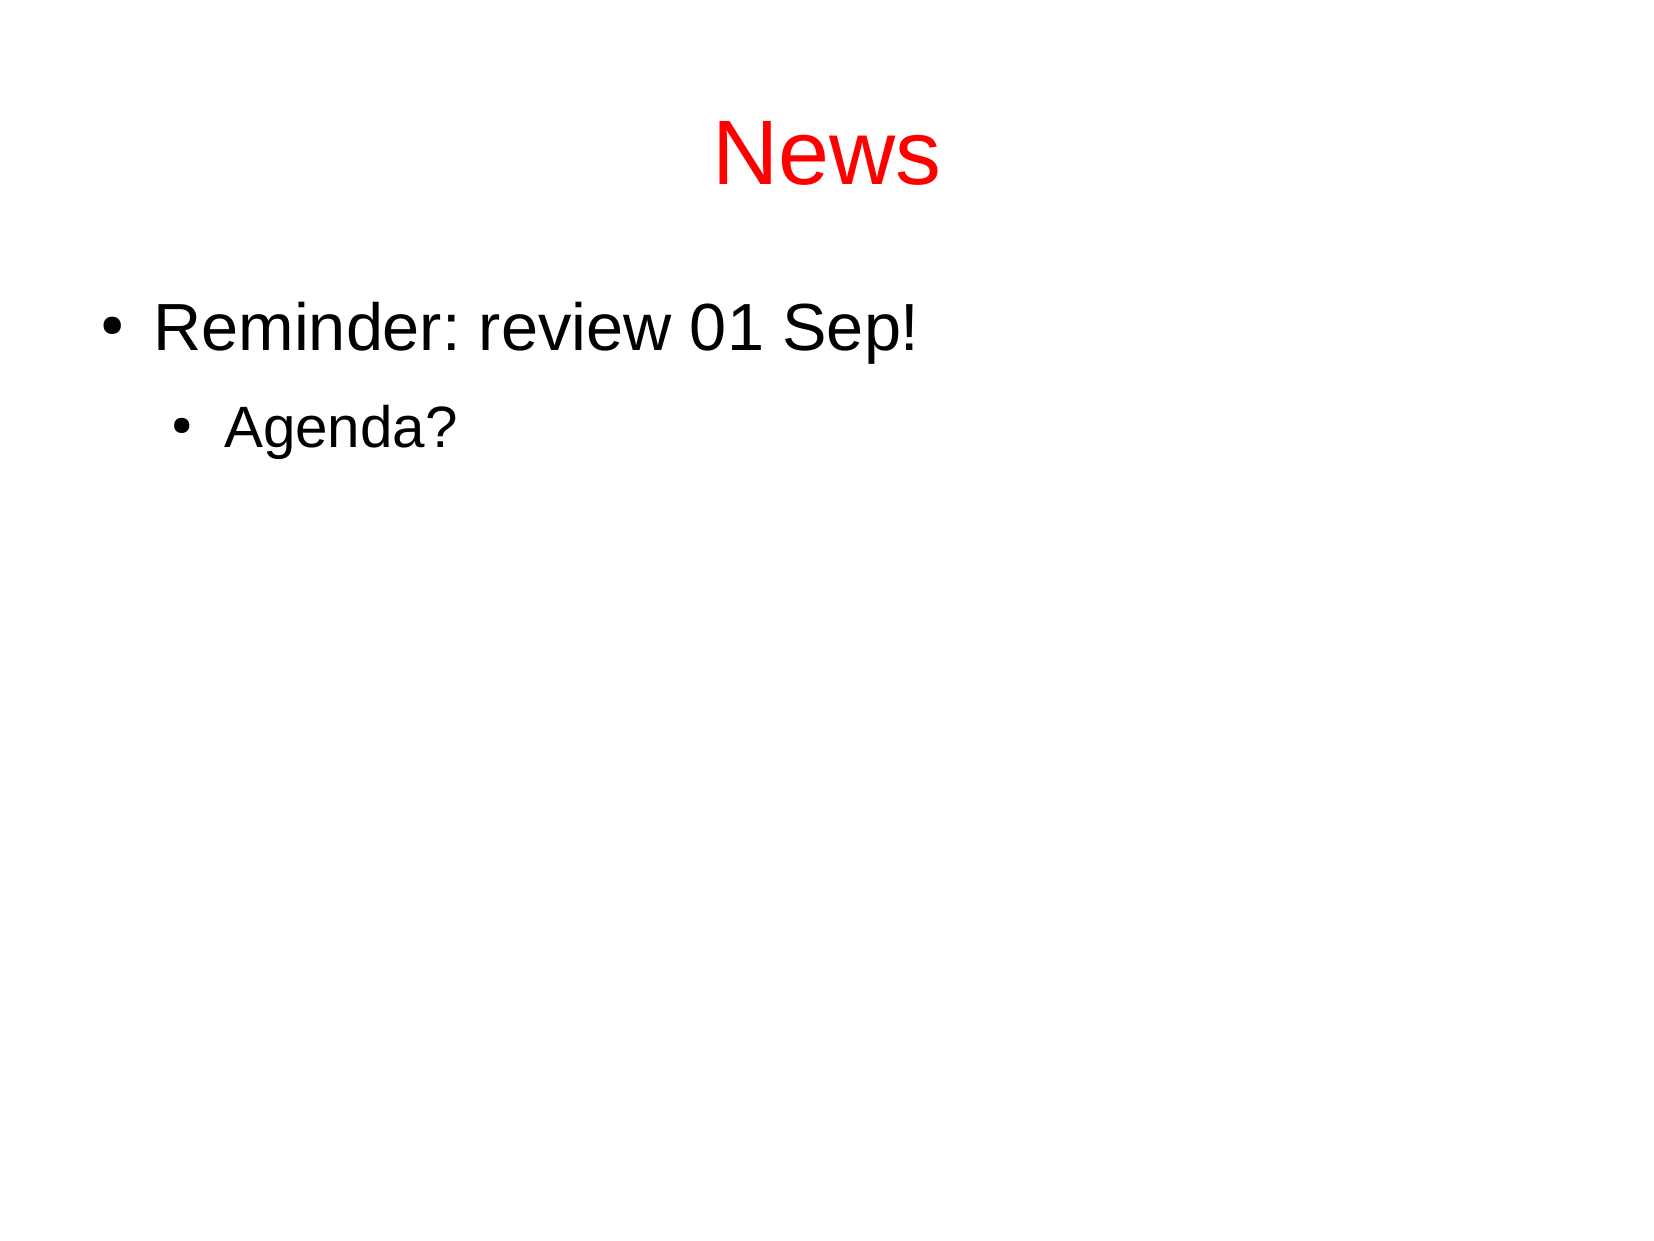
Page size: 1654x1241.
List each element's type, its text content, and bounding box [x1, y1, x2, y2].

title News [82, 49, 1571, 257]
list Reminder: review 01 Sep! Agenda? [82, 290, 1571, 1109]
